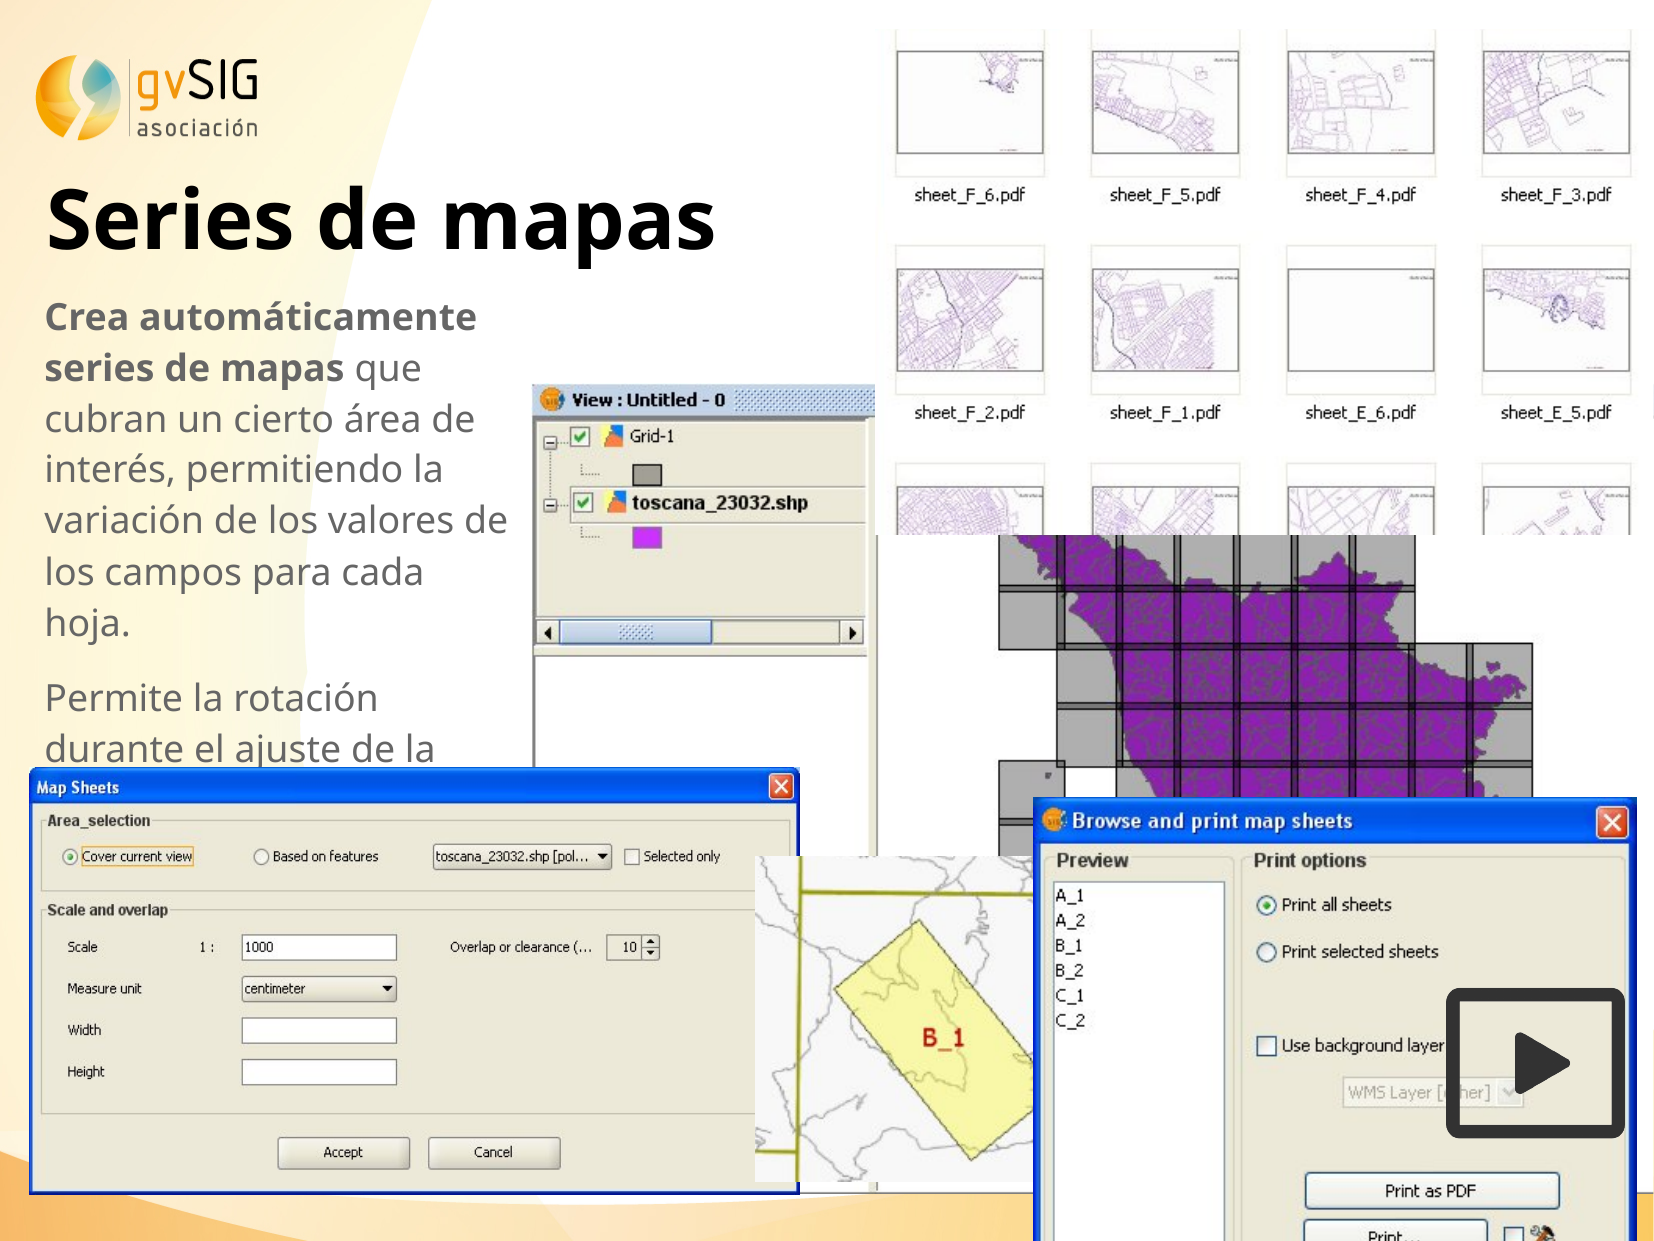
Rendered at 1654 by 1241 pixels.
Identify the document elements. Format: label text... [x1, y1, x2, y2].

title Series de mapas [46, 170, 875, 265]
text_box Crea automáticamente series de mapas que cubran un cierto área de interés, permitiendo la variación de los valores de los campos para cada hoja. Permite la rotación durante el ajuste de la zona de cada hoja. [29, 282, 532, 703]
picture [0, 0, 1654, 1241]
